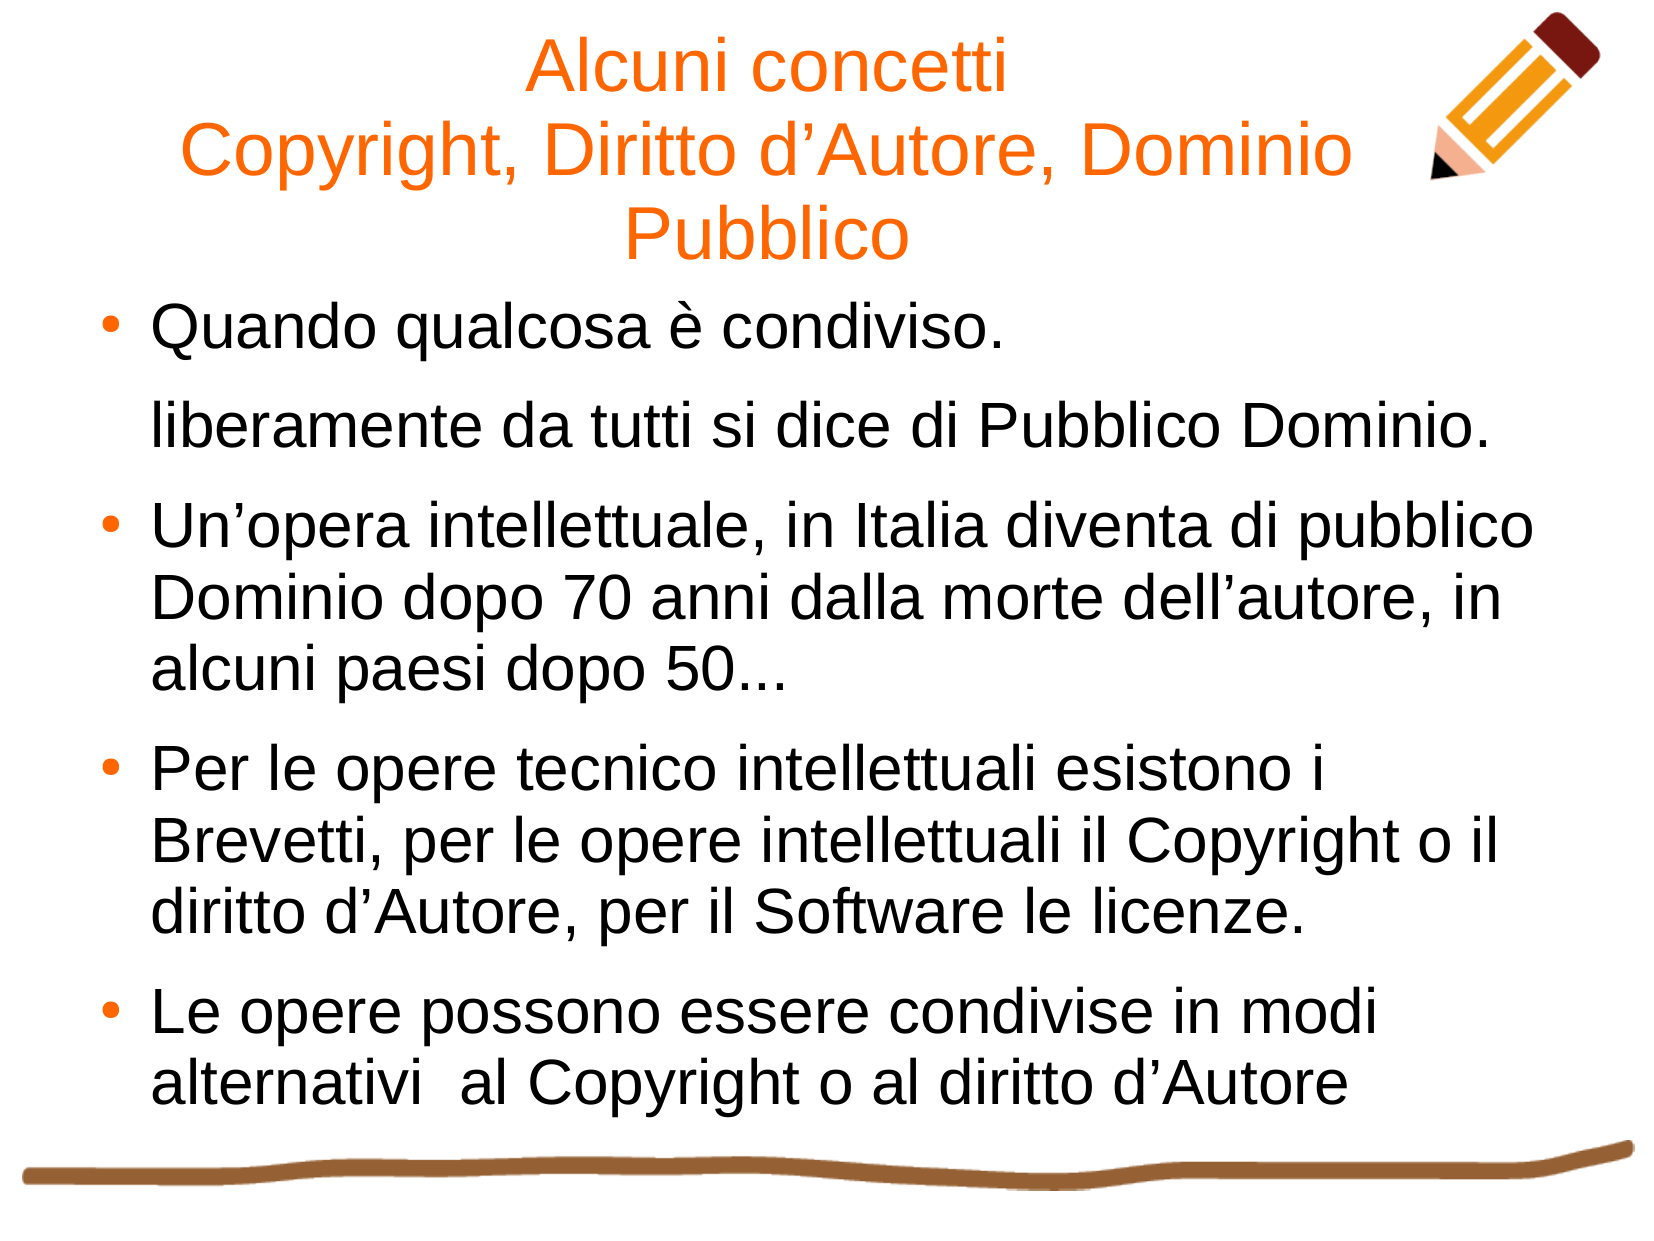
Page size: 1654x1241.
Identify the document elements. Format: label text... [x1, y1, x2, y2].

picture [1430, 12, 1601, 181]
list Quando qualcosa è condiviso. liberamente da tutti si dice di Pubblico Dominio. Un’opera intellettuale, in Italia diventa di pubblico Dominio dopo 70 anni dalla morte dell’autore, in alcuni paesi dopo 50... Per le opere tecnico intellettuali esistono i Brevetti, per le opere intellettuali il Copyright o il diritto d’Autore, per il Software le licenze. Le opere possono essere condivise in modi alternativi al Copyright o al diritto d’Autore [82, 290, 1571, 1122]
title Alcuni concetti Copyright, Diritto d’Autore, Dominio Pubblico [94, 23, 1441, 276]
picture [22, 1140, 1635, 1191]
